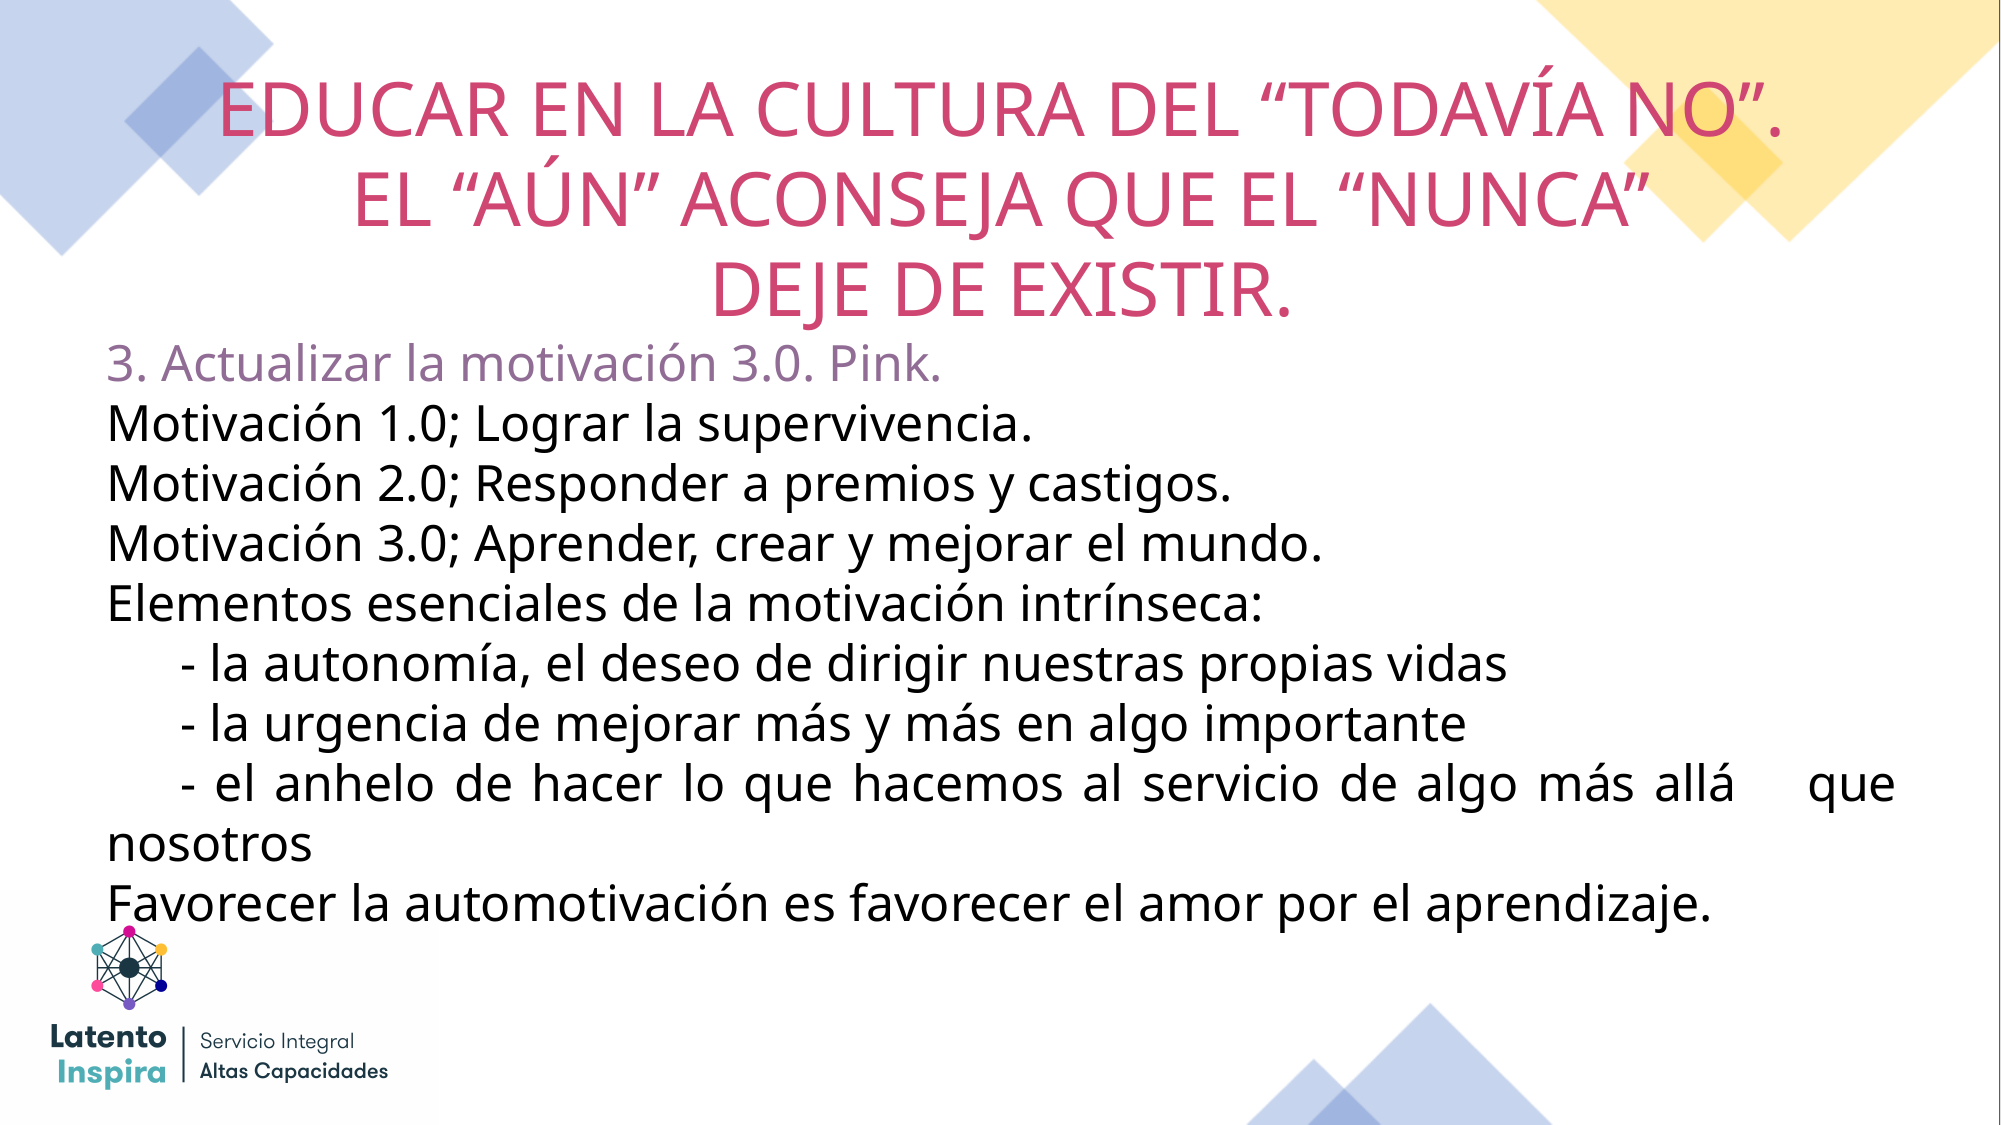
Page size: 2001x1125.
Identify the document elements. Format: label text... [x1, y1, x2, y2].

text_box EDUCAR EN LA CULTURA DEL “TODAVÍA NO”. EL “AÚN” ACONSEJA QUE EL “NUNCA” DEJE DE EXISTIR. 3. Actualizar la motivación 3.0. Pink. Motivación 1.0; Lograr la supervivencia. Motivación 2.0; Responder a premios y castigos. Motivación 3.0; Aprender, crear y mejorar el mundo. Elementos esenciales de la motivación intrínseca: - la autonomía, el deseo de dirigir nuestras propias vidas - la urgencia de mejorar más y más en algo importante - el anhelo de hacer lo que hacemos al servicio de algo más allá que nosotros Favorecer la automotivación es favorecer el amor por el aprendizaje. [91, 53, 1912, 939]
picture [0, 0, 2001, 1125]
